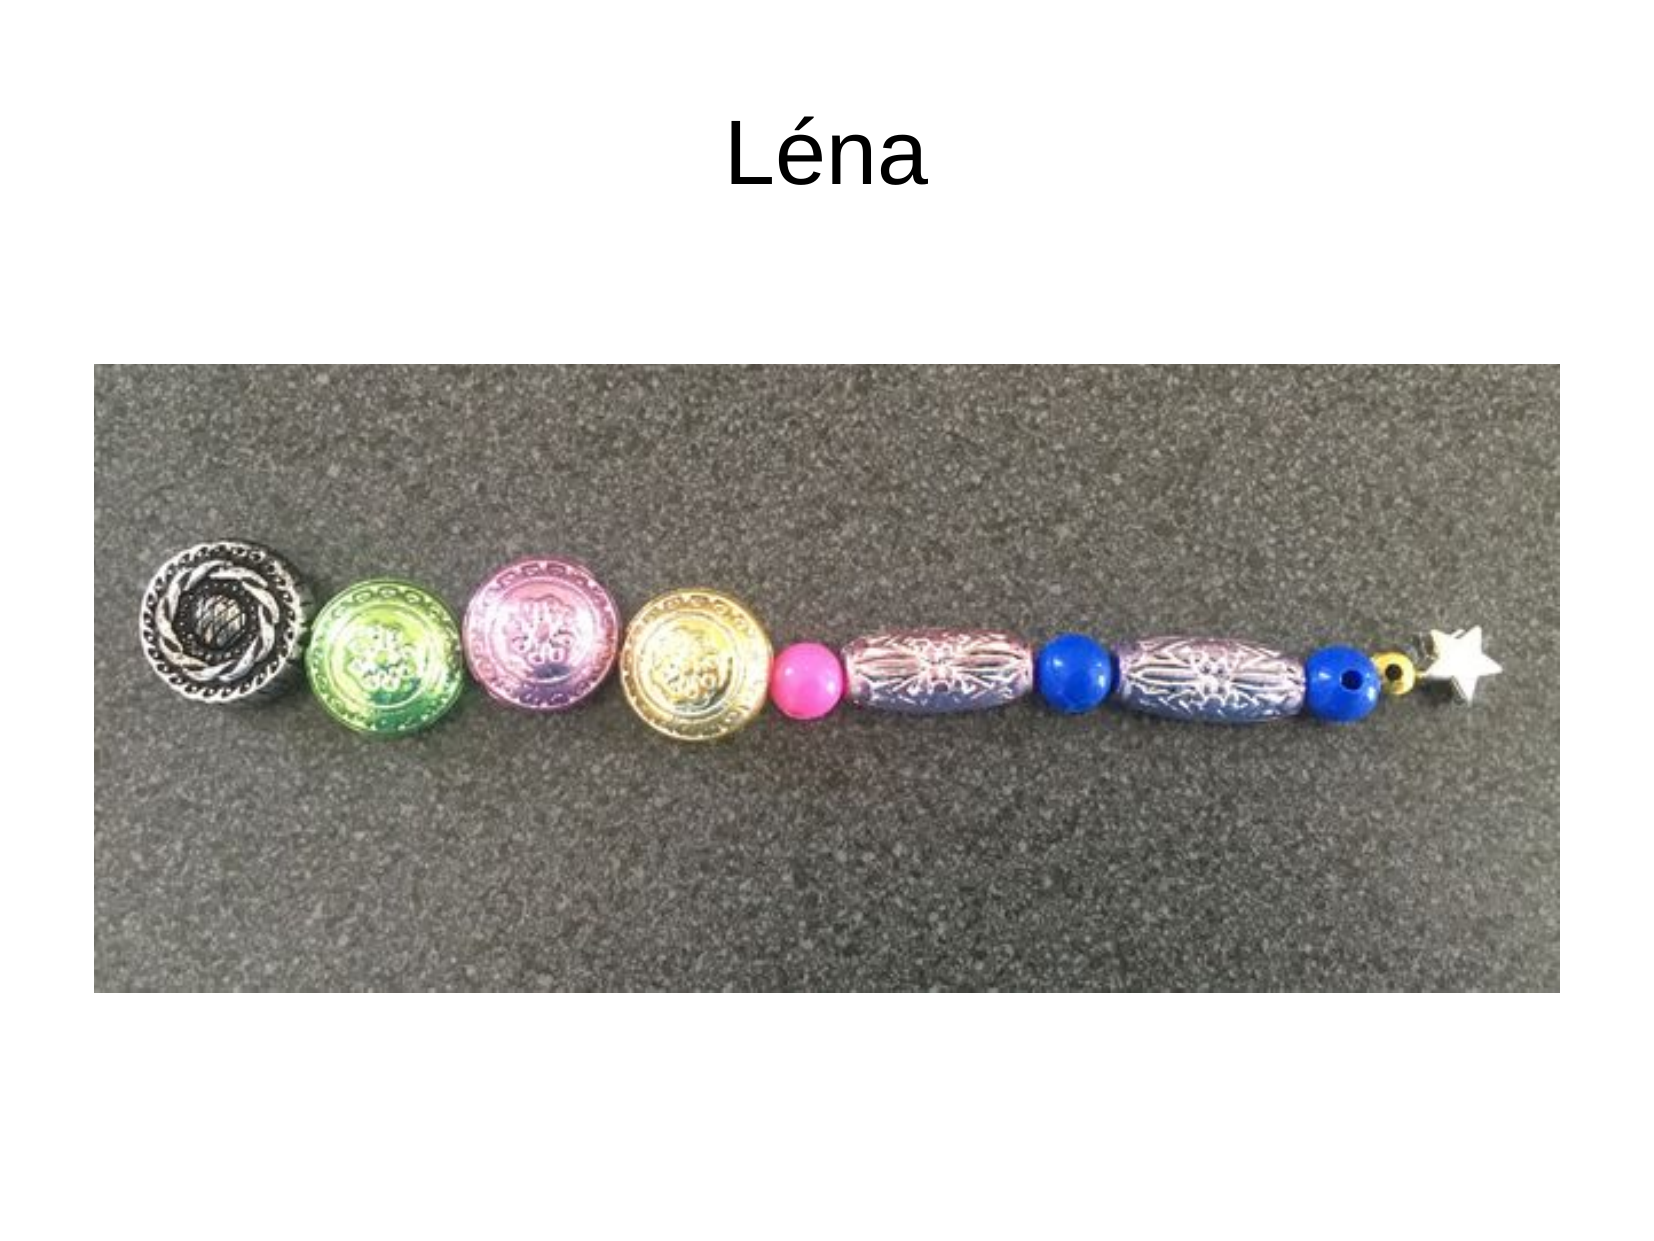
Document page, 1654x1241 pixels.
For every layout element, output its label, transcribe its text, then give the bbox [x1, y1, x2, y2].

picture [94, 364, 1560, 993]
title Léna [82, 49, 1571, 257]
